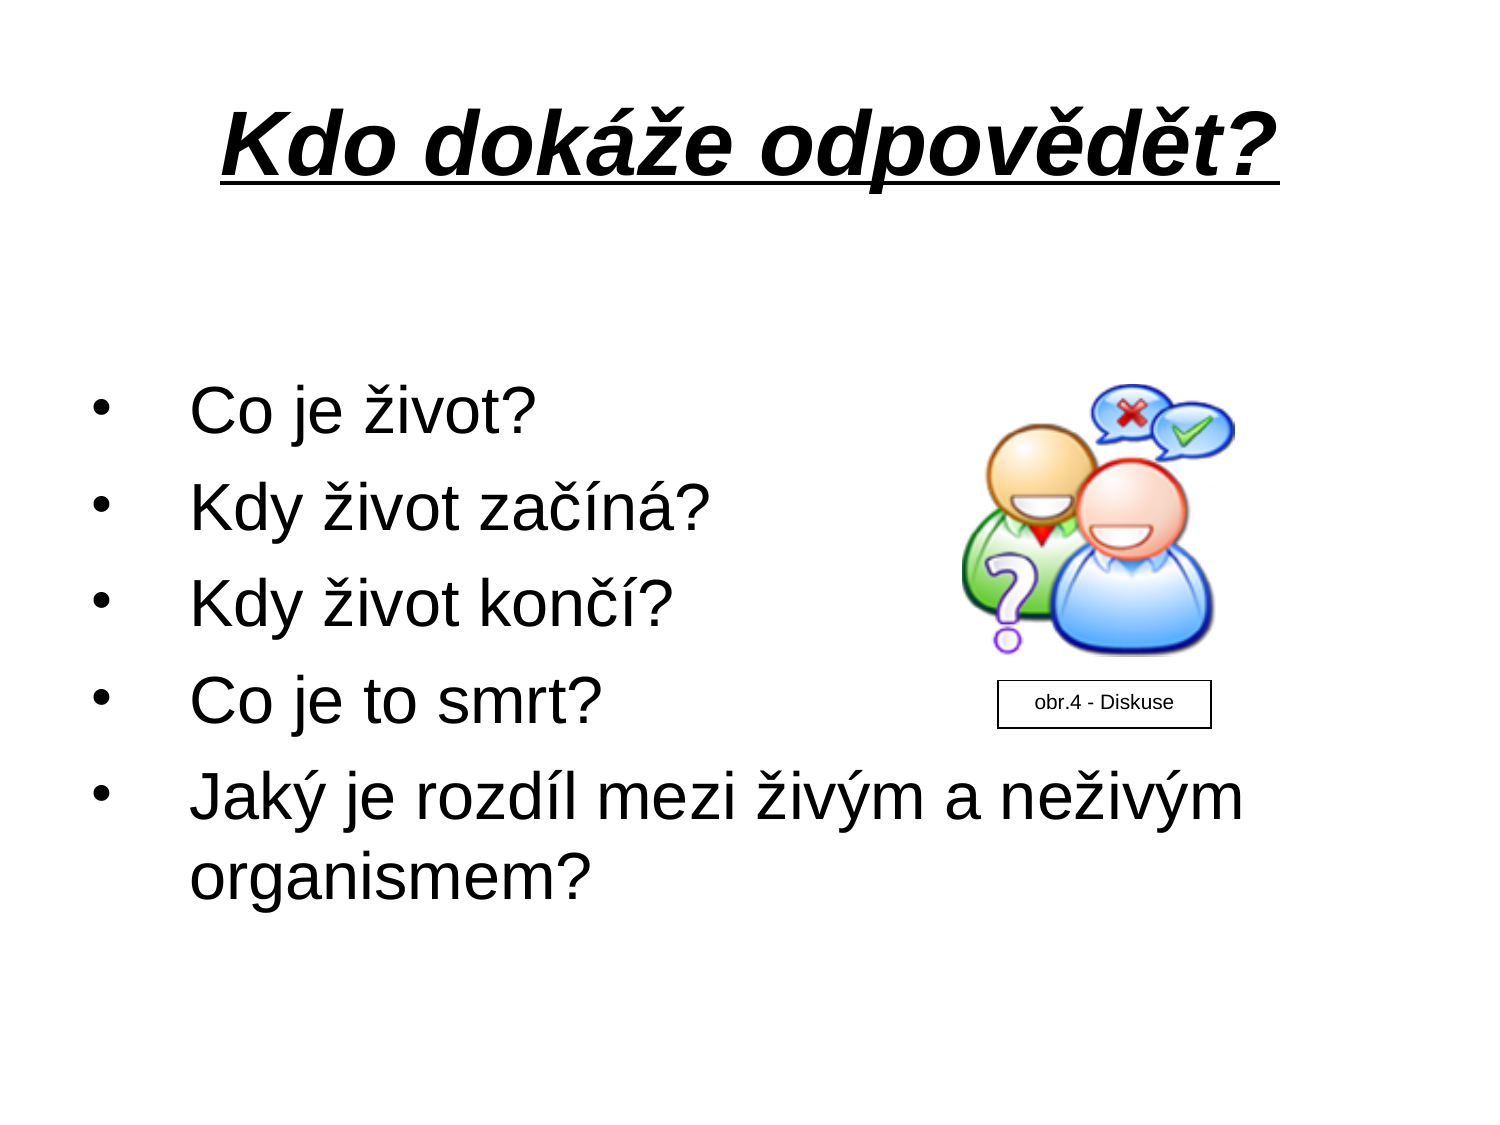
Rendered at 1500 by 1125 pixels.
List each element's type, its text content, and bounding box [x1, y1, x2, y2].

list Co je život? Kdy život začíná? Kdy život končí? Co je to smrt? Jaký je rozdíl mezi živým a neživým organismem? [75, 262, 1426, 1006]
picture [962, 384, 1235, 657]
text_box obr.4 - Diskuse [998, 680, 1211, 728]
title Kdo dokáže odpovědět? [75, 45, 1426, 233]
